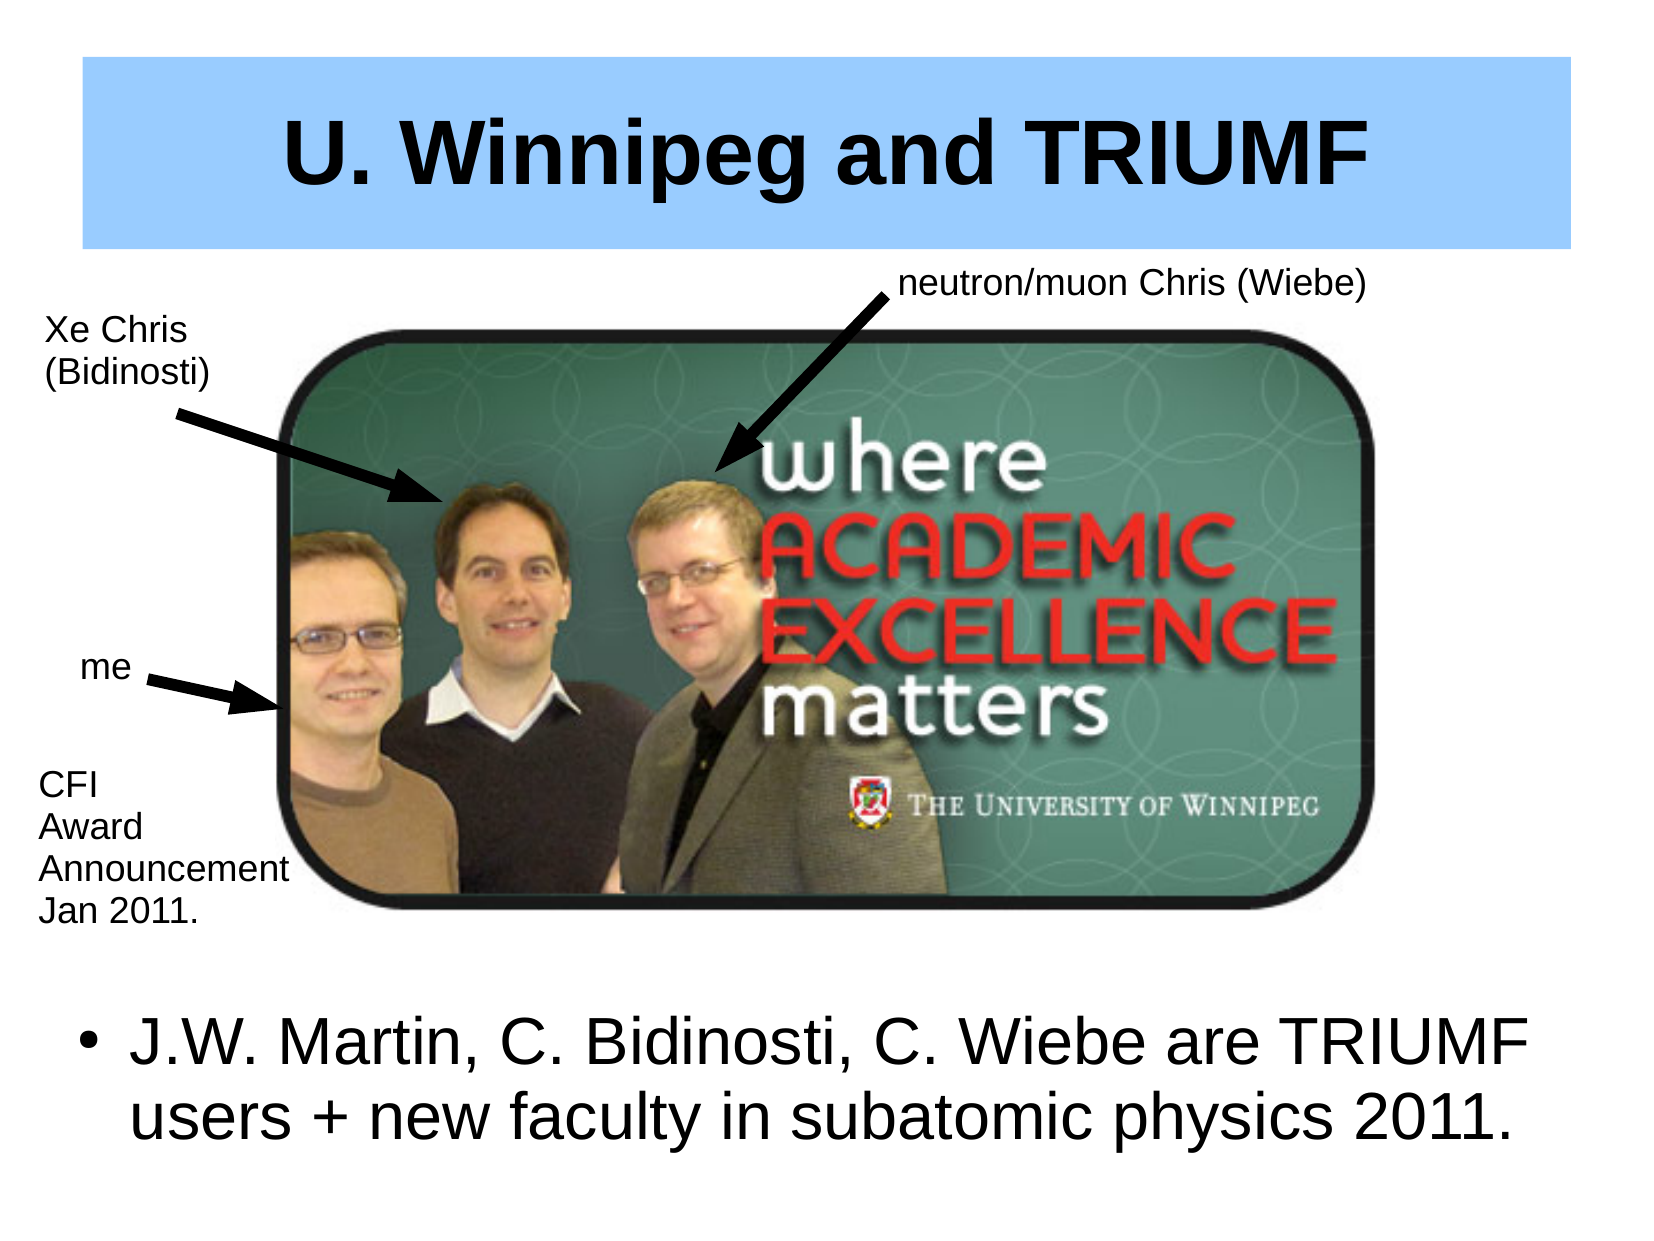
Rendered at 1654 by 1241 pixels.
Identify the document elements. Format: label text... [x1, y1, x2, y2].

text_box neutron/muon Chris (Wiebe) [882, 253, 1383, 316]
title U. Winnipeg and TRIUMF [82, 56, 1571, 250]
text_box CFI Award Announcement Jan 2011. [23, 755, 305, 957]
text_box Xe Chris (Bidinosti) [29, 301, 226, 409]
text_box me [64, 637, 147, 700]
picture [275, 268, 1380, 915]
list J.W. Martin, C. Bidinosti, C. Wiebe are TRIUMF users + new faculty in subatomic physics 2011. [59, 1003, 1601, 1171]
